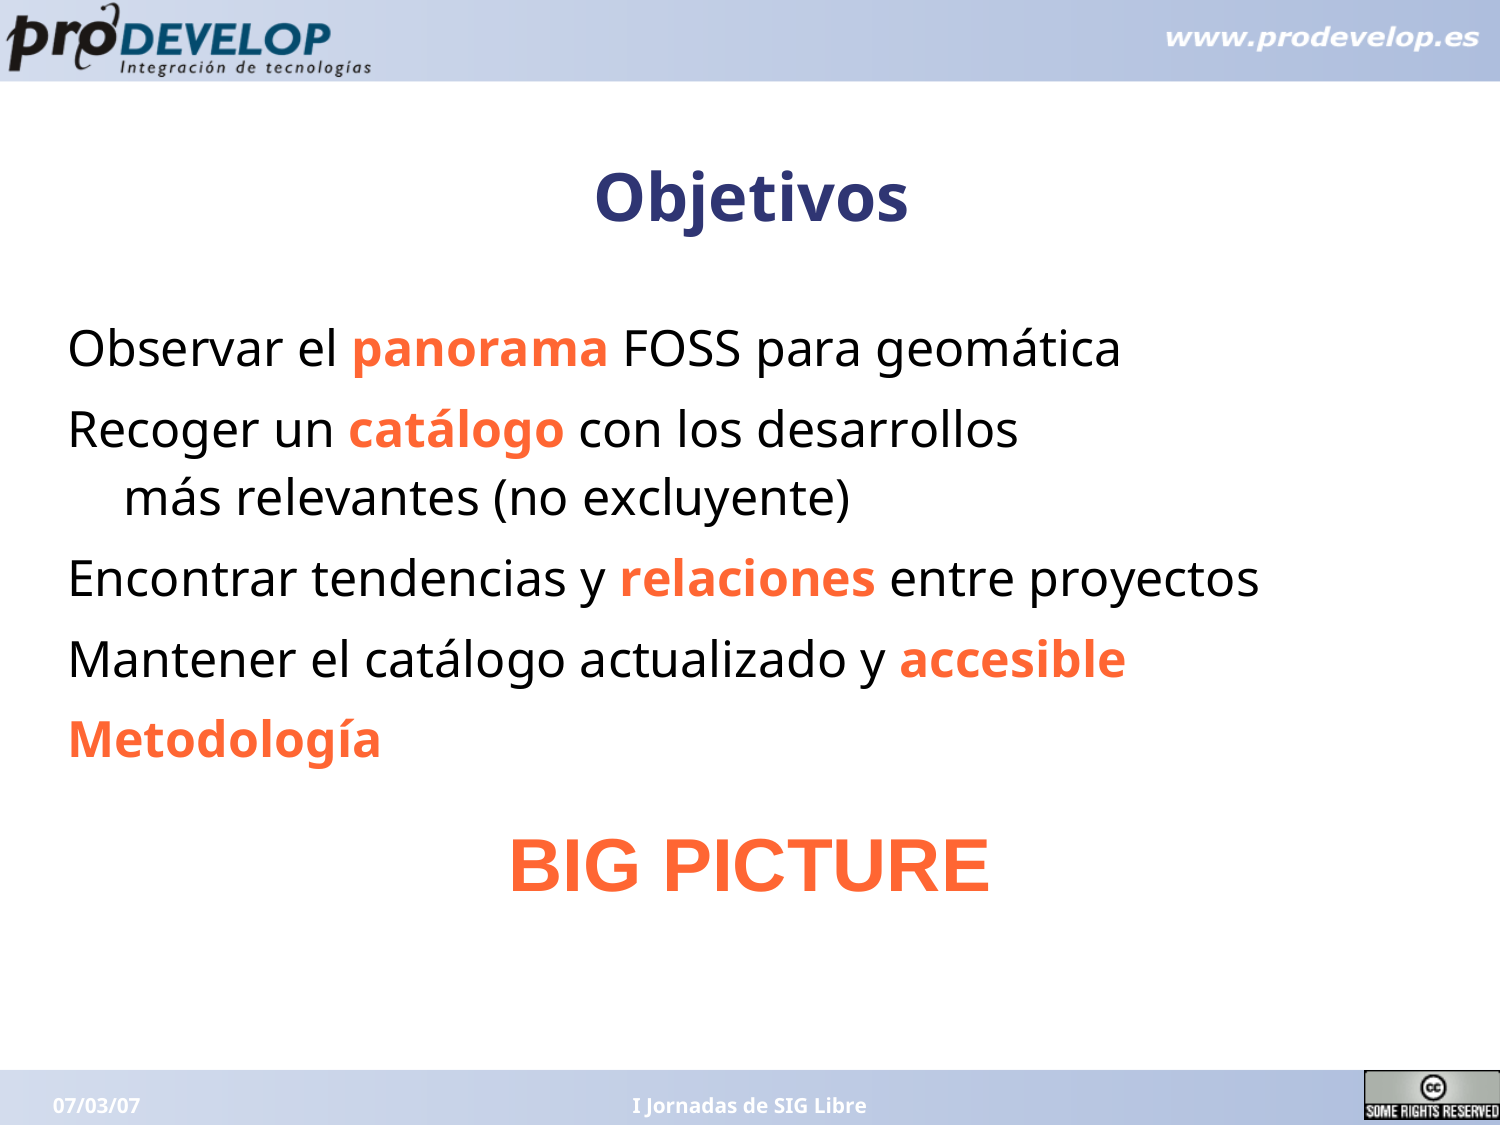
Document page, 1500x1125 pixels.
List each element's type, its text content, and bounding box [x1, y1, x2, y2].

text_box BIG PICTURE [461, 816, 1039, 916]
list Observar el panorama FOSS para geomática Recoger un catálogo con los desarrollos más relevantes (no excluyente) Encontrar tendencias y relaciones entre proyectos Mantener el catálogo actualizado y accesible Metodología [67, 313, 1418, 704]
picture [0, 0, 1500, 1125]
title Objetivos [76, 101, 1427, 290]
